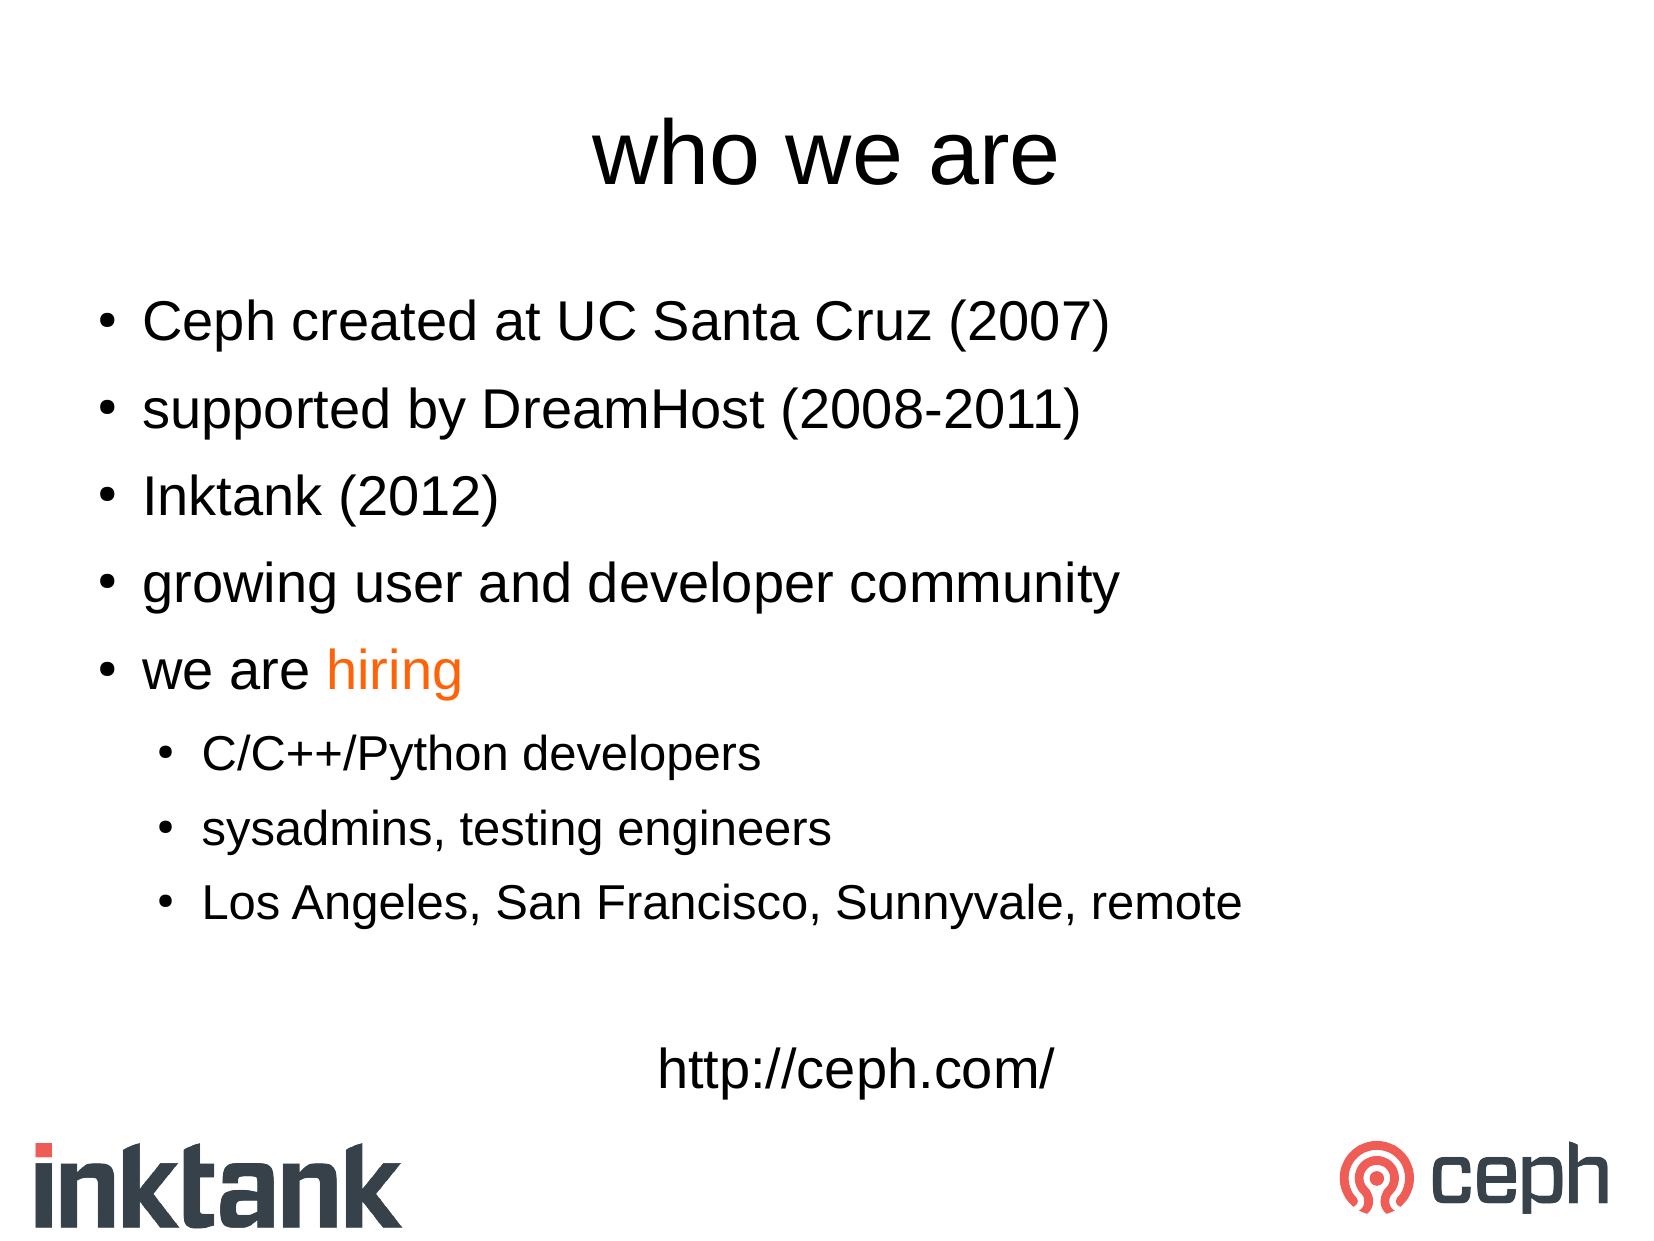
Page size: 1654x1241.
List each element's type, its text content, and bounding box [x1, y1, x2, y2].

picture [1293, 1095, 1654, 1241]
title who we are [82, 49, 1571, 257]
picture [0, 1127, 481, 1241]
list Ceph created at UC Santa Cruz (2007) supported by DreamHost (2008-2011) Inktank (2012) growing user and developer community we are hiring C/C++/Python developers sysadmins, testing engineers Los Angeles, San Francisco, Sunnyvale, remote http://ceph.com/ [82, 290, 1571, 1109]
